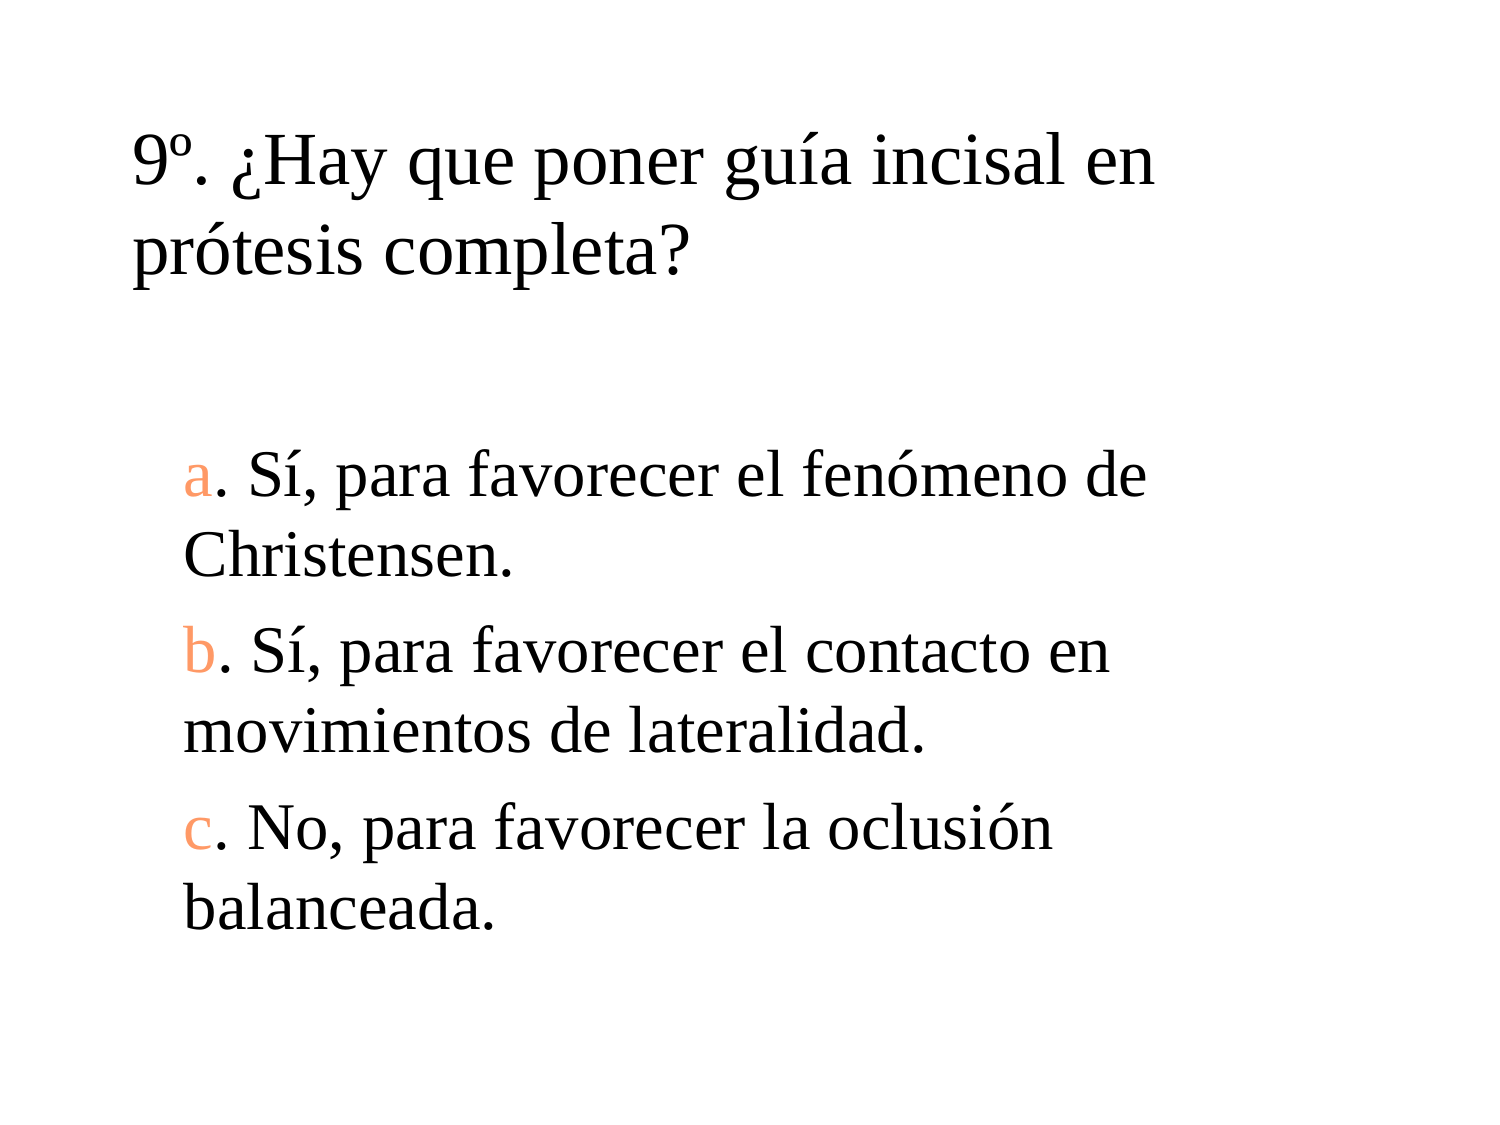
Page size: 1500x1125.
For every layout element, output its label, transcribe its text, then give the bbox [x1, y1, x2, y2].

list a. Sí, para favorecer el fenómeno de Christensen. b. Sí, para favorecer el contacto en movimientos de lateralidad. c. No, para favorecer la oclusión balanceada. [112, 324, 1388, 1000]
title 9º. ¿Hay que poner guía incisal en prótesis completa? [117, 101, 1393, 297]
